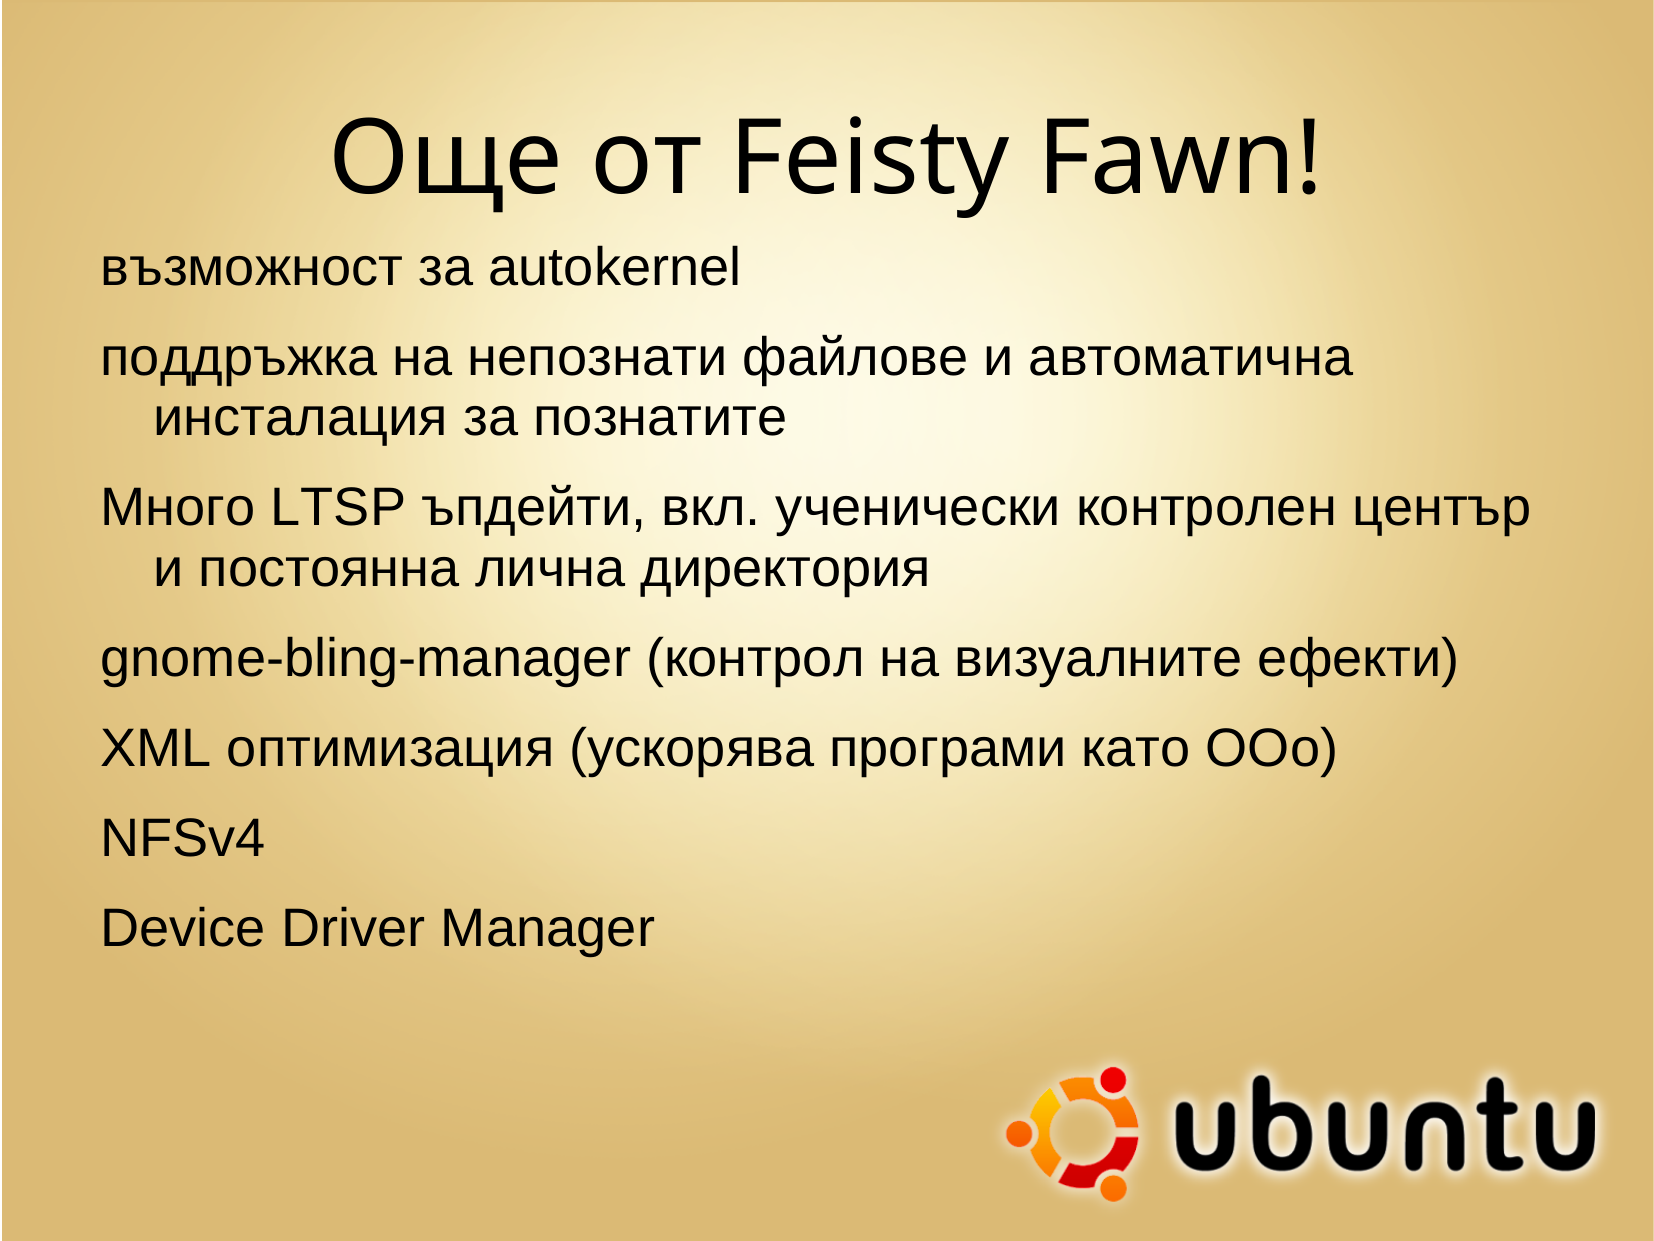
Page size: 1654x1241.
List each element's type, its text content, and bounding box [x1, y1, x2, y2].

list възможност за autokernel поддръжка на непознати файлове и автоматична инсталация за познатите Много LTSP ъпдейти, вкл. ученически контролен център и постоянна лична директория gnome-bling-manager (контрол на визуалните ефекти) XML оптимизация (ускорява програми като OOo) NFSv4 Device Driver Manager [82, 236, 1571, 1241]
title Още от Feisty Fawn! [82, 49, 1571, 236]
picture [2, 0, 1654, 1241]
